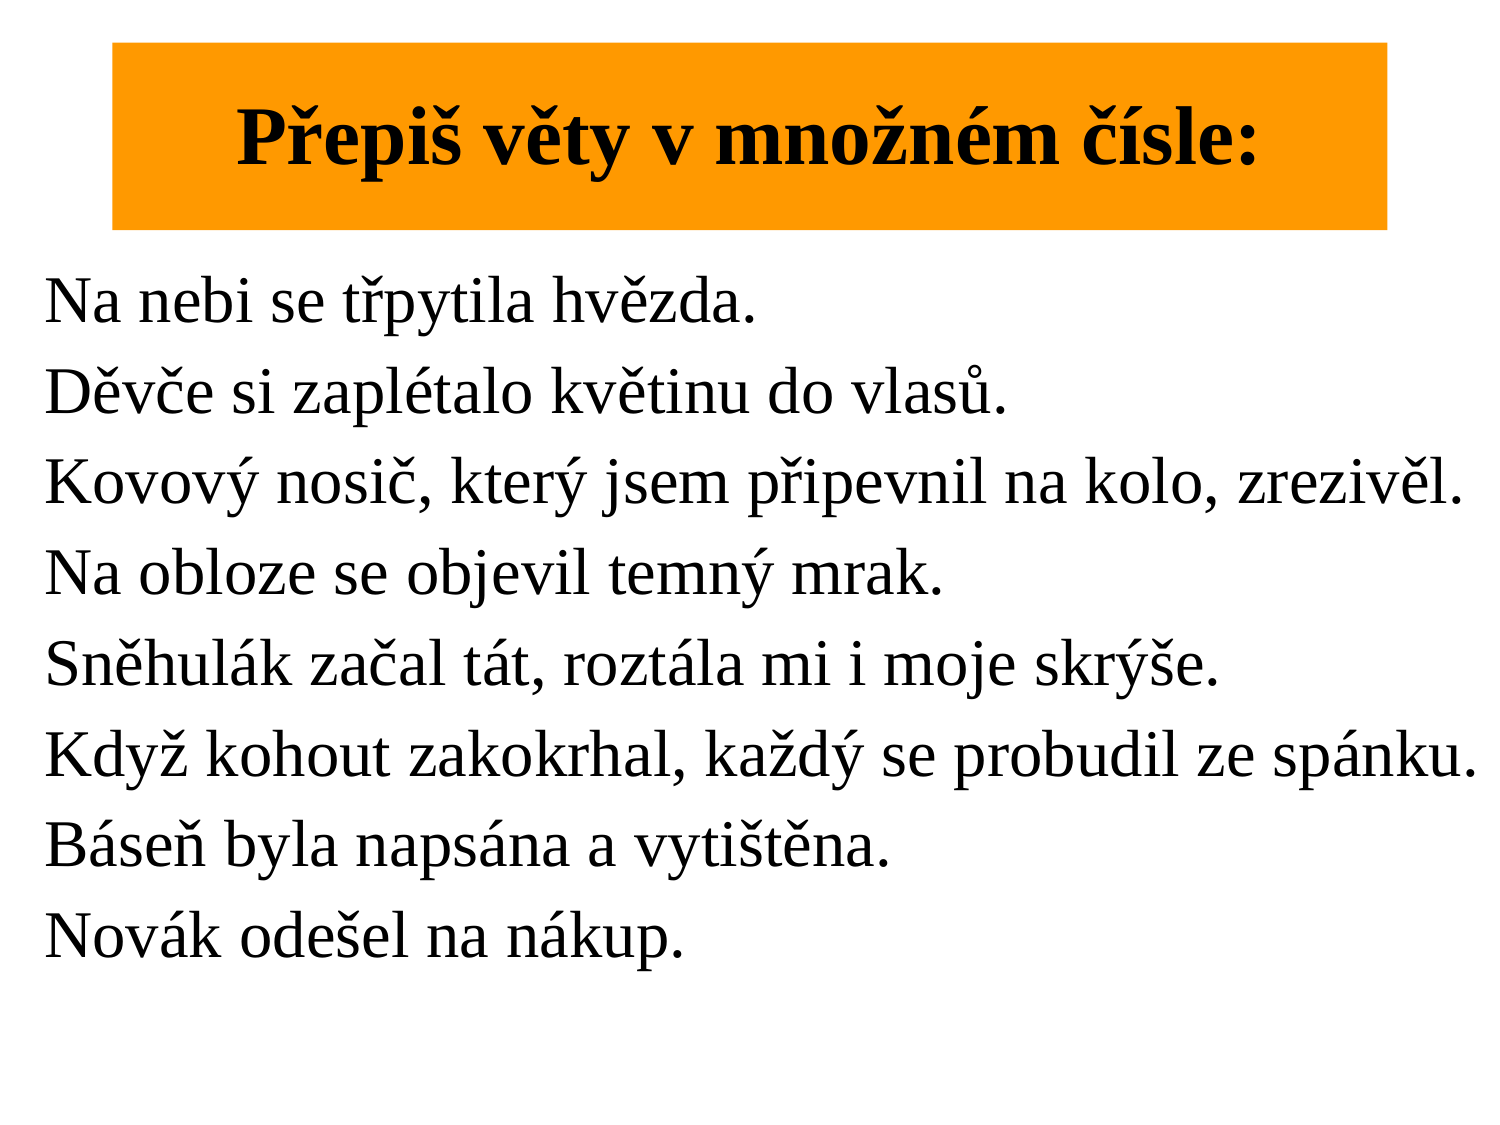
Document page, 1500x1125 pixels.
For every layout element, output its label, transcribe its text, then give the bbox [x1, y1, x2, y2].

list Na nebi se třpytila hvězda. Děvče si zaplétalo květinu do vlasů. Kovový nosič, který jsem připevnil na kolo, zrezivěl. Na obloze se objevil temný mrak. Sněhulák začal tát, roztála mi i moje skrýše. Když kohout zakokrhal, každý se probudil ze spánku. Báseň byla napsána a vytištěna. Novák odešel na nákup. [29, 255, 1500, 1047]
title Přepiš věty v množném čísle: [112, 42, 1388, 231]
